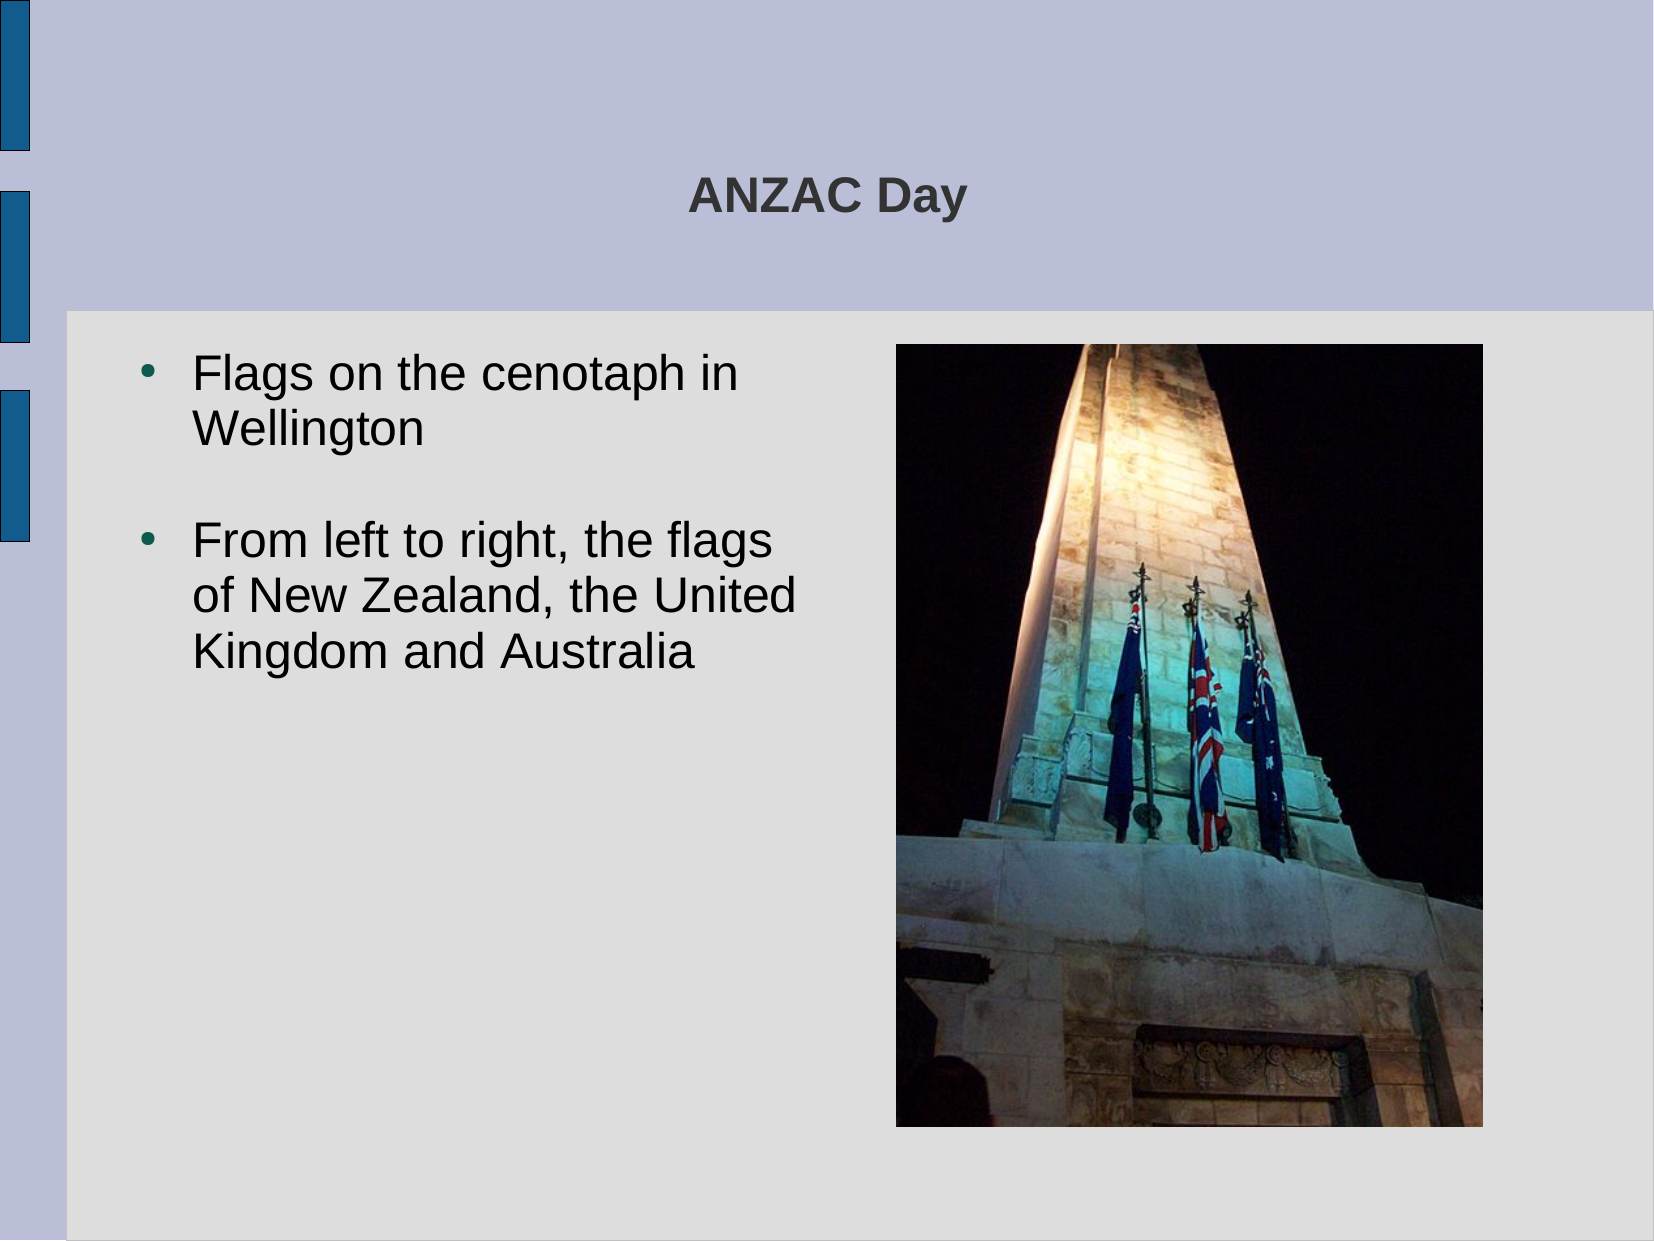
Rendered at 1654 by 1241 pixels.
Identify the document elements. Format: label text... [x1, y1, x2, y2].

title ANZAC Day [121, 91, 1534, 299]
list Flags on the cenotaph in Wellington From left to right, the flags of New Zealand, the United Kingdom and Australia [121, 344, 811, 1127]
picture [896, 344, 1483, 1127]
